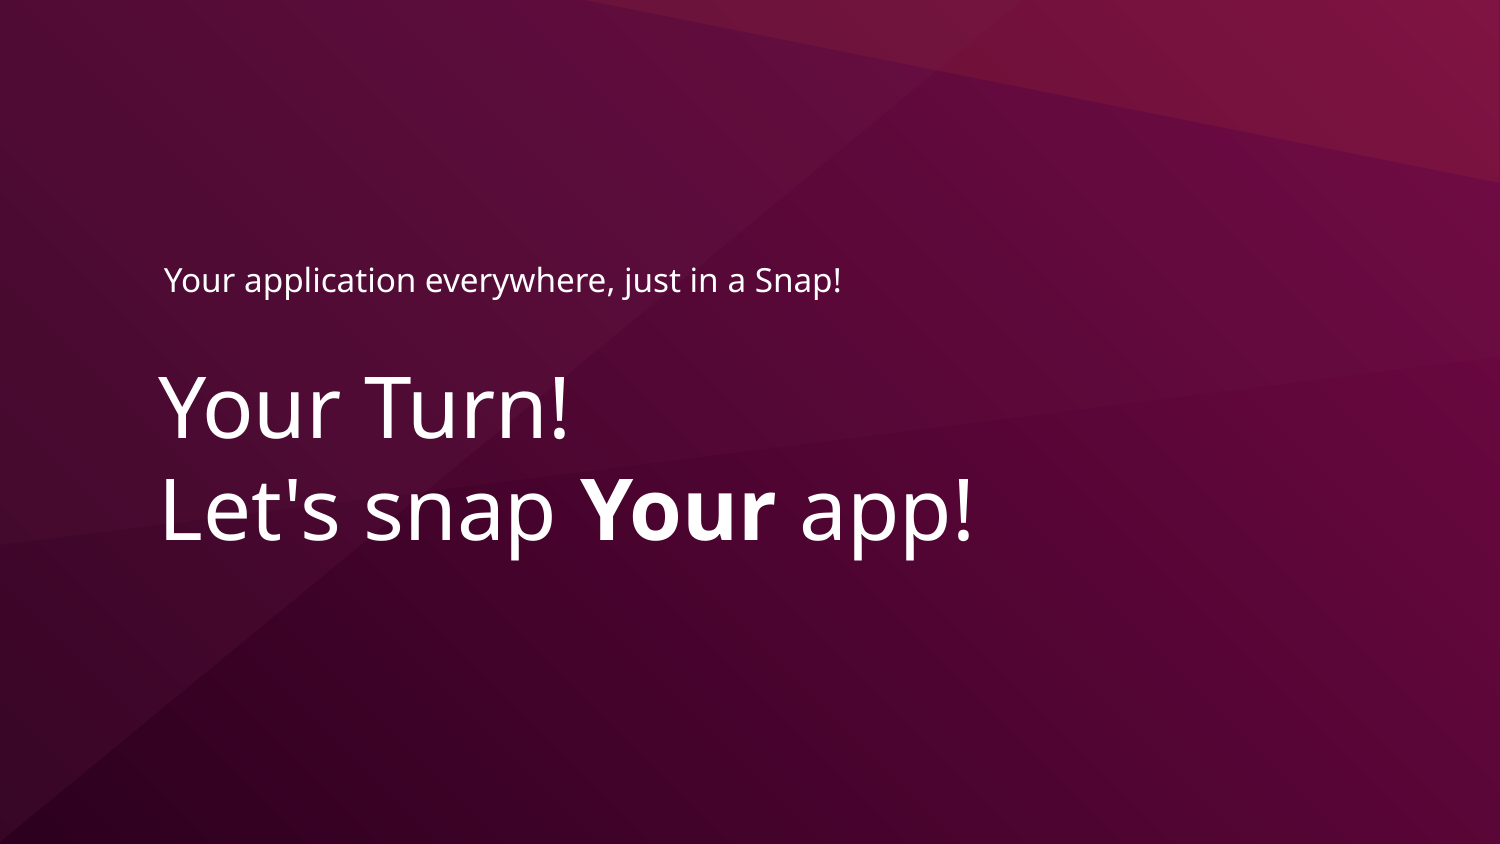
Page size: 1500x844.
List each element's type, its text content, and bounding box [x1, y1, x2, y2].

subtitle Your application everywhere, just in a Snap! [163, 259, 940, 324]
title Your Turn! Let's snap Your app! [158, 352, 1378, 607]
